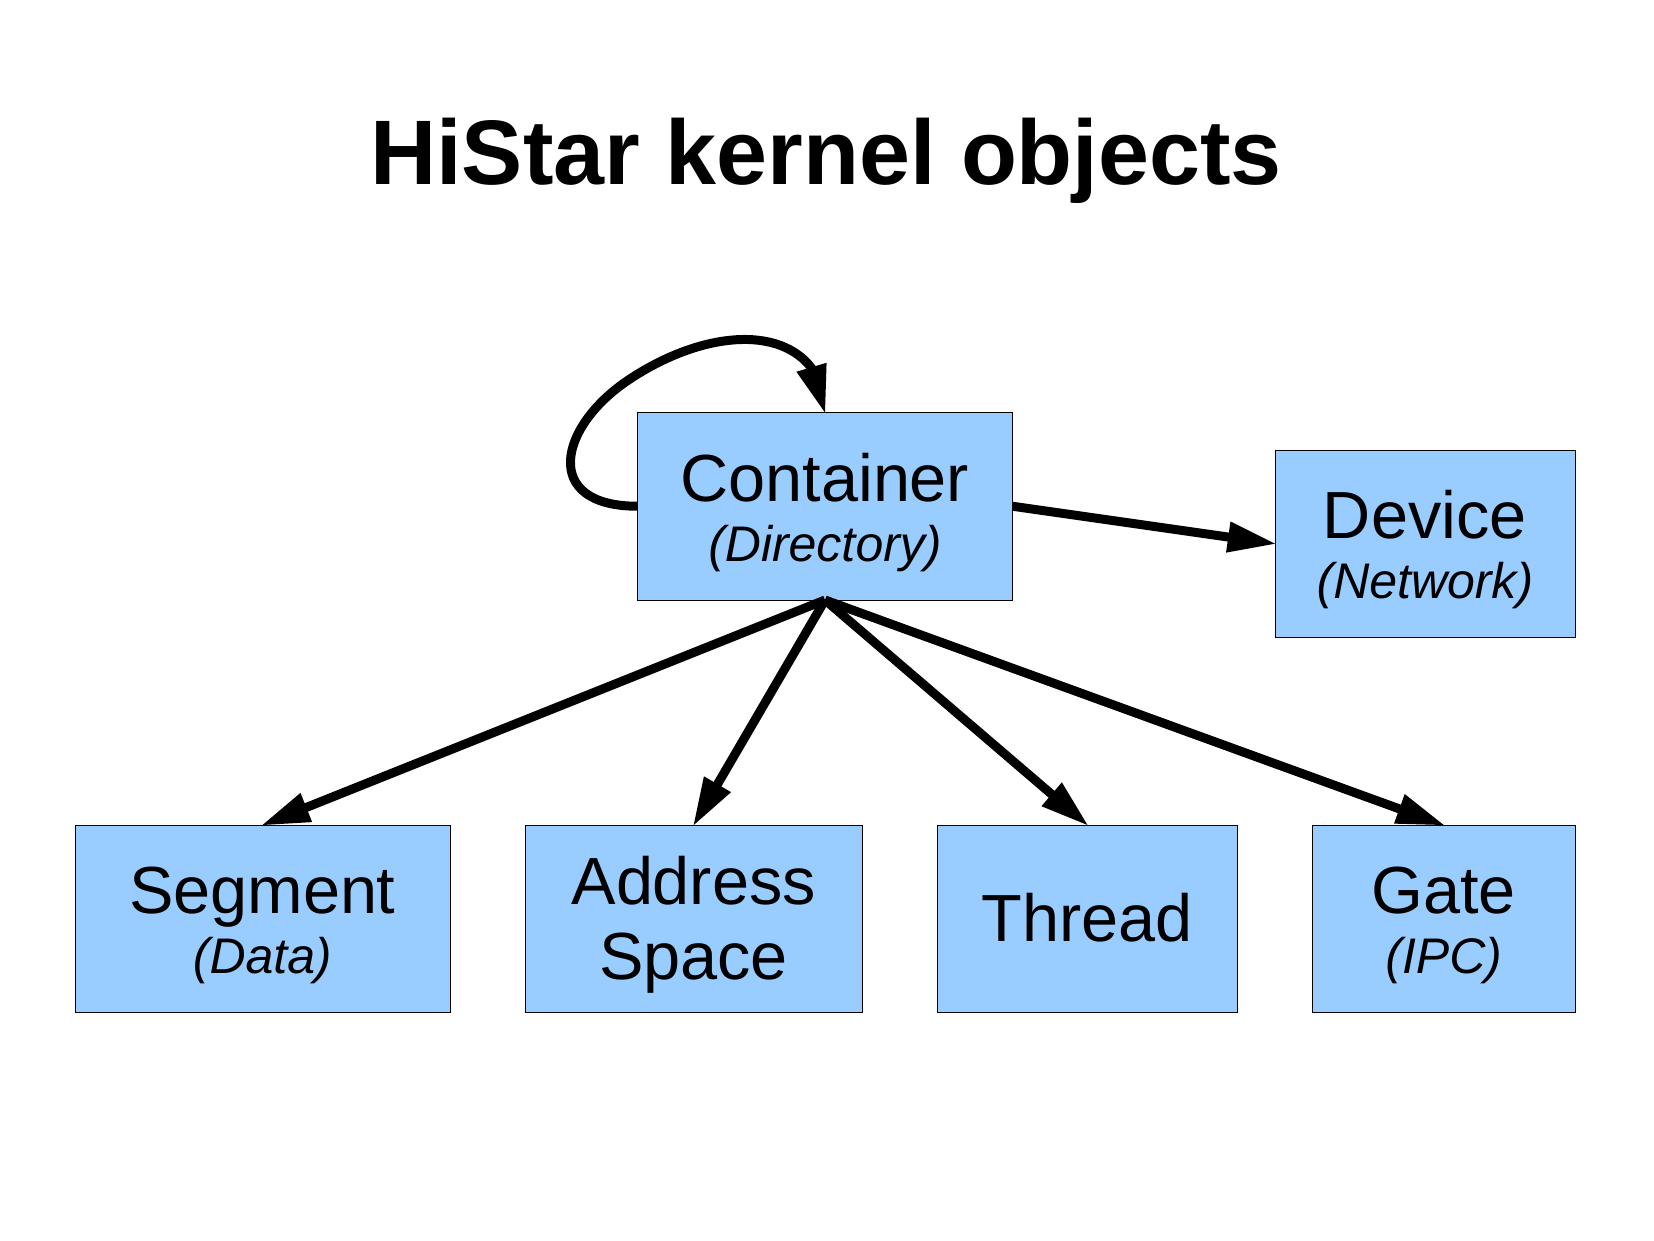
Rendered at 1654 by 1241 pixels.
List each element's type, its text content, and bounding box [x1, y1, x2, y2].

text_box Container (Directory) [637, 412, 1013, 601]
text_box Address Space [525, 825, 863, 1013]
text_box Device (Network) [1275, 450, 1576, 638]
text_box Segment (Data) [75, 825, 451, 1013]
text_box Thread [937, 825, 1238, 1013]
title HiStar kernel objects [82, 49, 1571, 257]
text_box Gate (IPC) [1312, 825, 1576, 1013]
